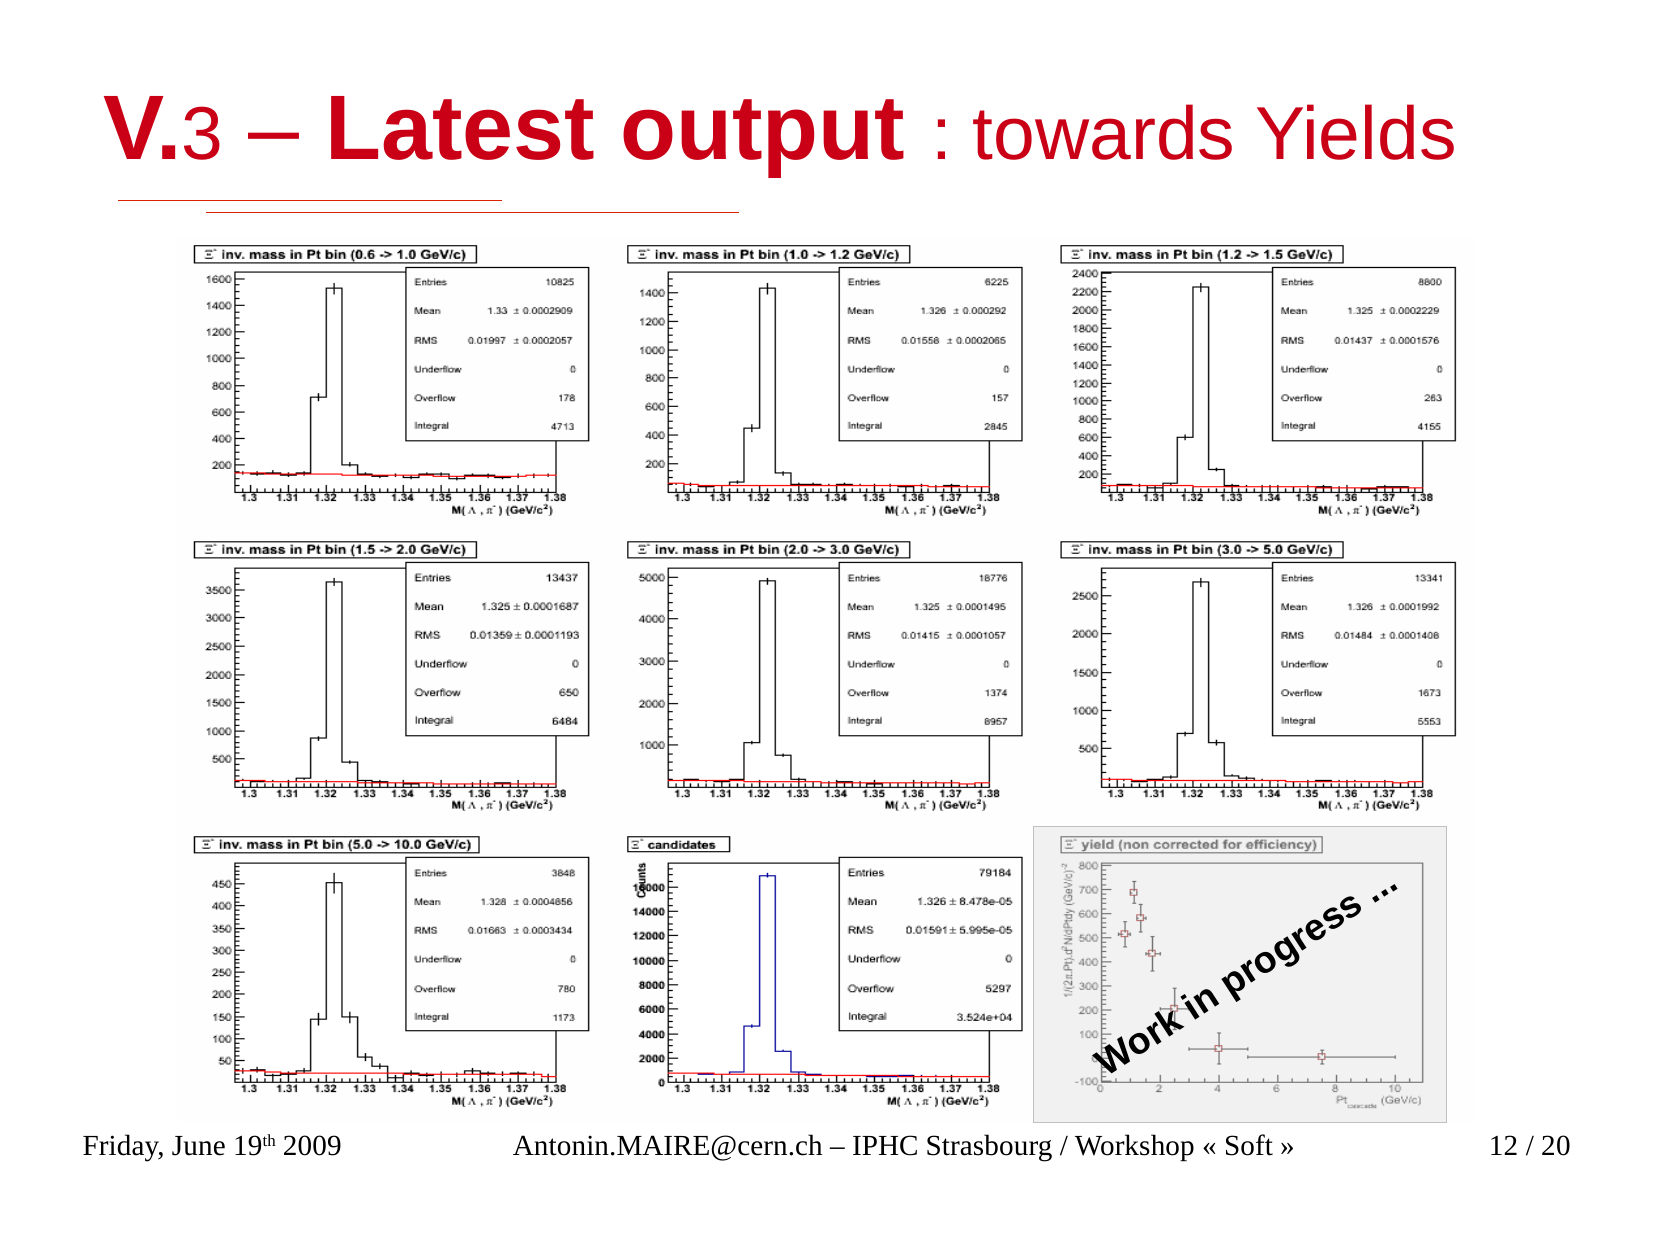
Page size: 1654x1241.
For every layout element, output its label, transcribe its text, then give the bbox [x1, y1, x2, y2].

text_box [1033, 826, 1447, 1123]
text_box Work in progress ... [1071, 844, 1422, 1099]
picture [177, 236, 1477, 1123]
title V.3 – Latest output : towards Yields [29, 49, 1625, 207]
